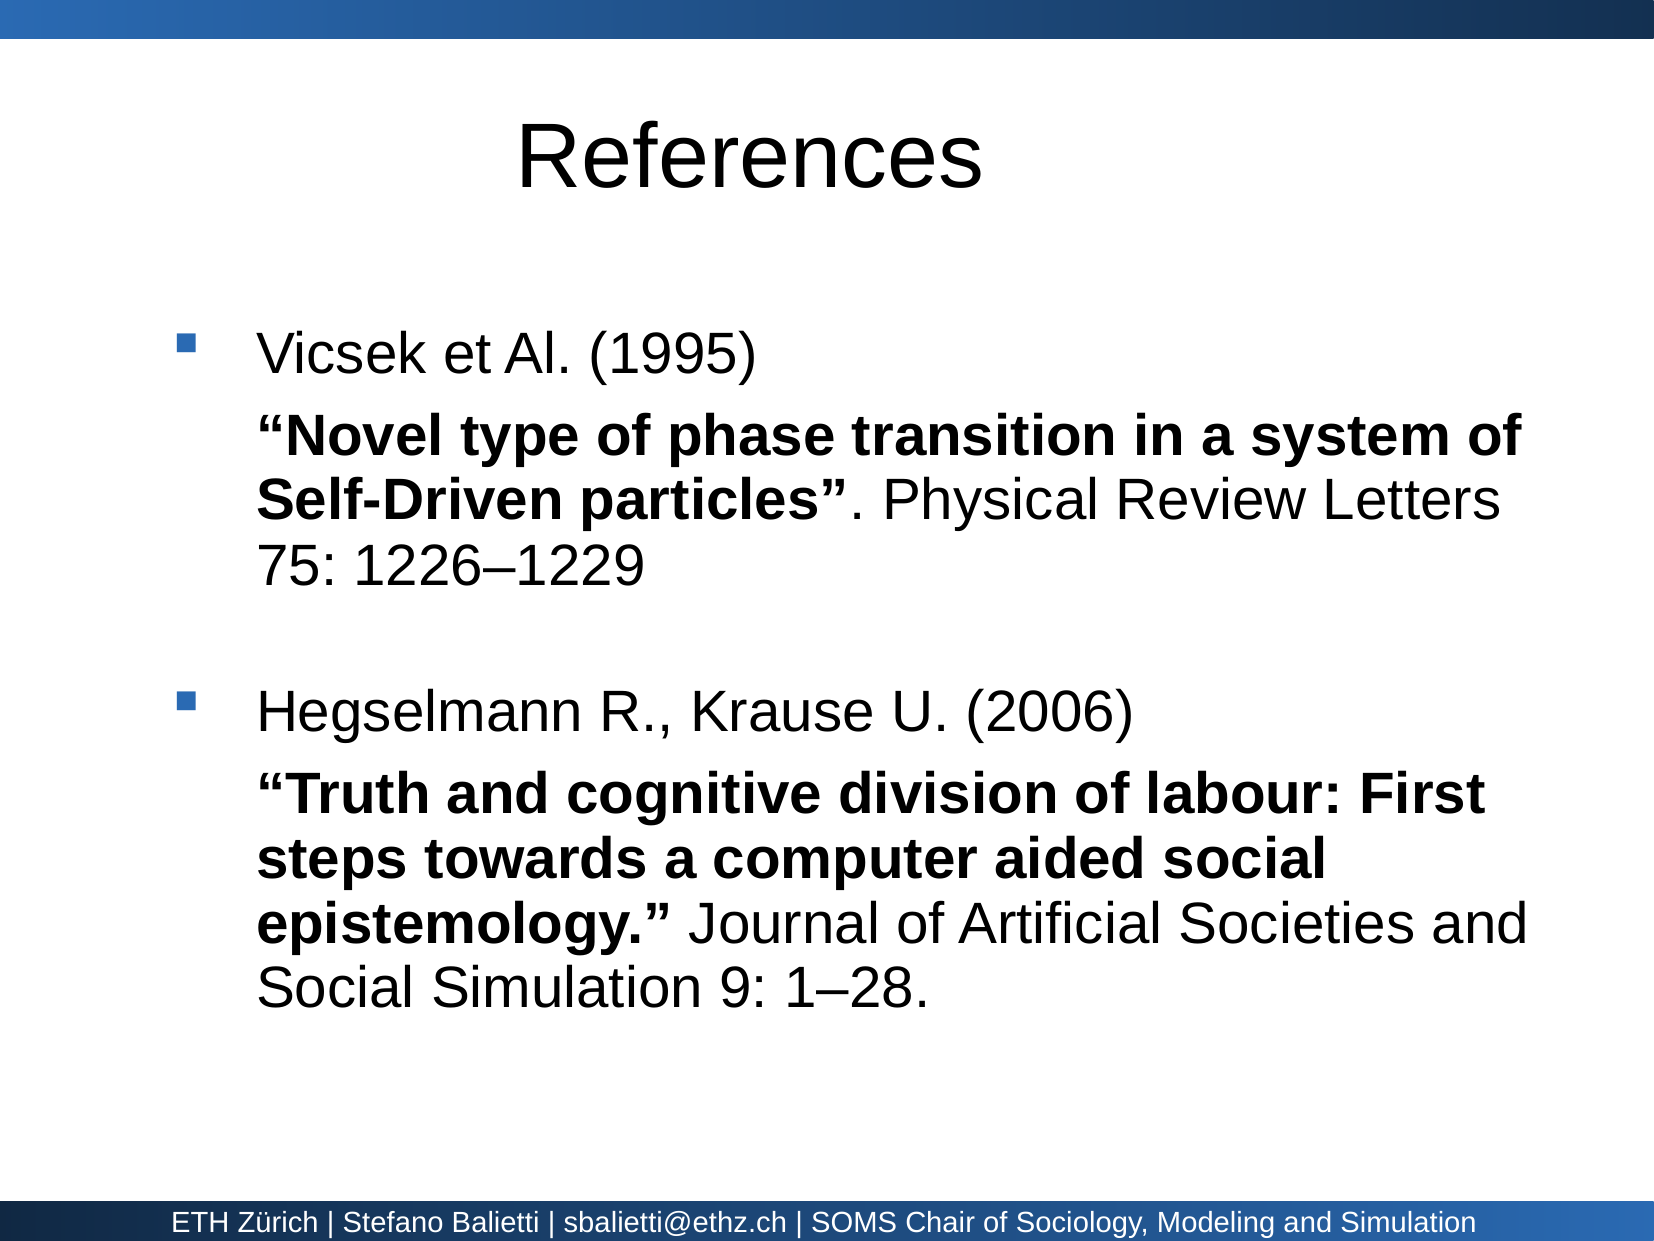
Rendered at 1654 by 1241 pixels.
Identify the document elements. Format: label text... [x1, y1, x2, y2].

title References [0, 105, 1501, 208]
list Vicsek et Al. (1995) “Novel type of phase transition in a system of Self-Driven particles”. Physical Review Letters 75: 1226–1229 Hegselmann R., Krause U. (2006) “Truth and cognitive division of labour: First steps towards a computer aided social epistemology.” Journal of Artificial Societies and Social Simulation 9: 1–28. [171, 234, 1569, 1100]
